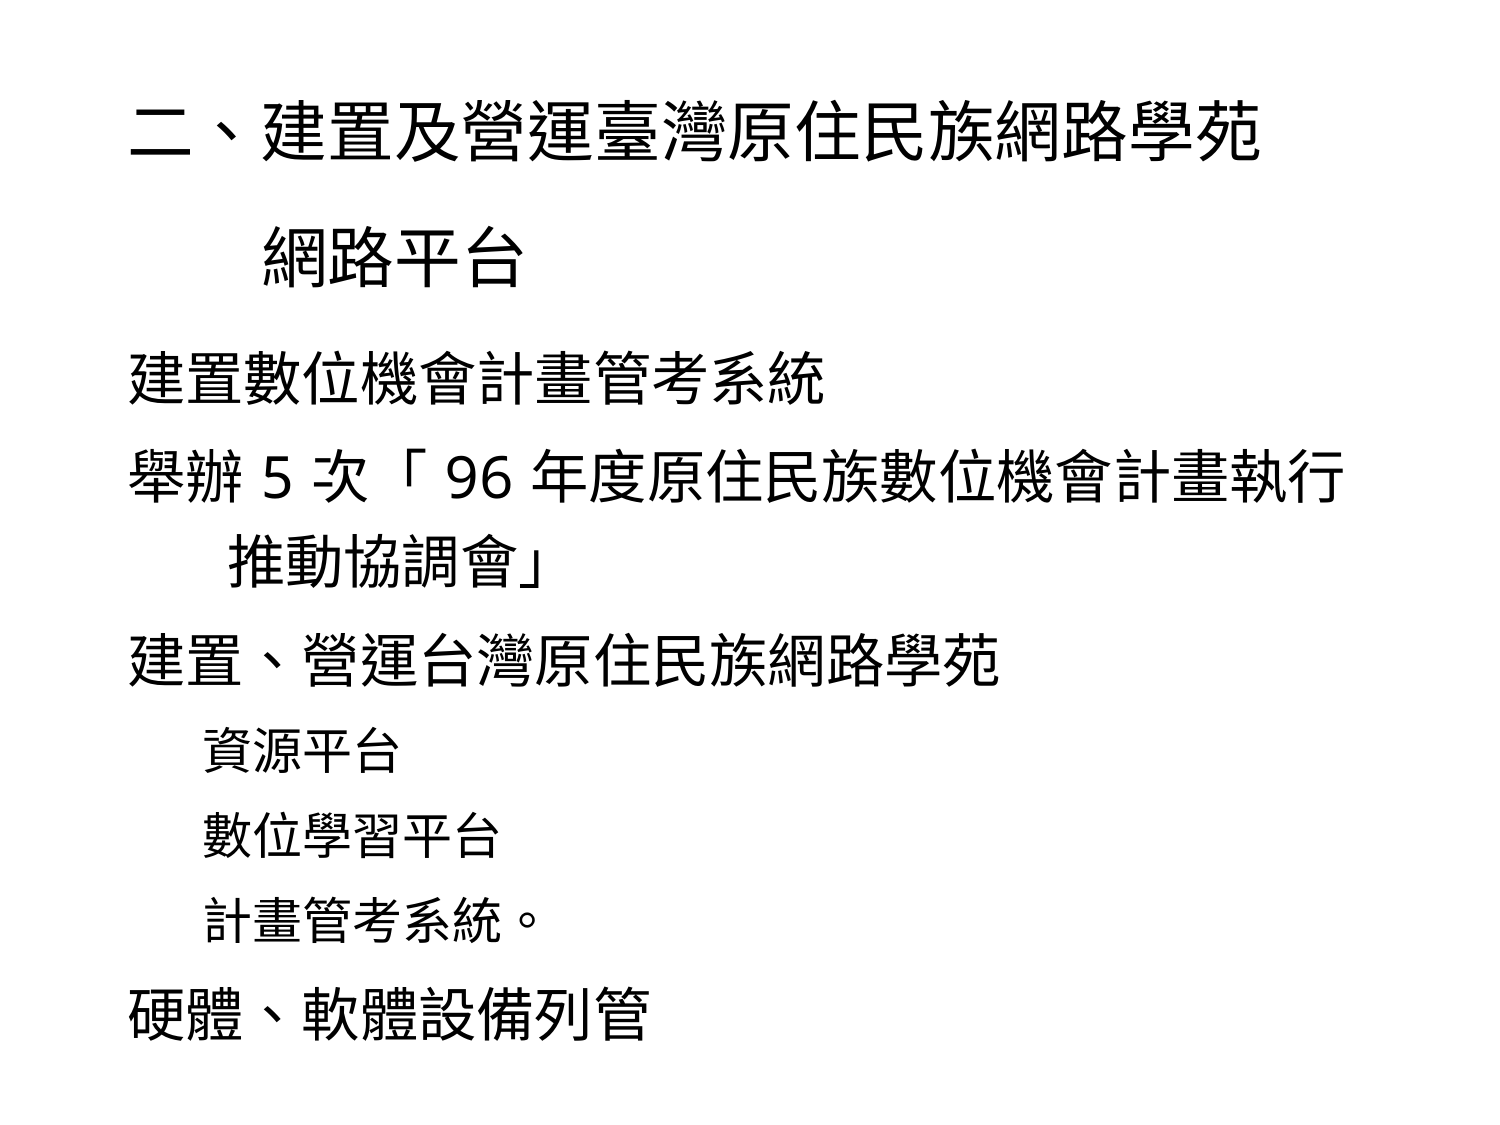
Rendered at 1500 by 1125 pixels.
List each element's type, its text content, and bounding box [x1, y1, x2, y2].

list 建置數位機會計畫管考系統 舉辦5次「96年度原住民族數位機會計畫執行推動協調會」 建置、營運台灣原住民族網路學苑 資源平台 數位學習平台 計畫管考系統。 硬體、軟體設備列管 [112, 324, 1388, 1001]
title 二、建置及營運臺灣原住民族網路學苑 網路平台 [112, 91, 1425, 297]
